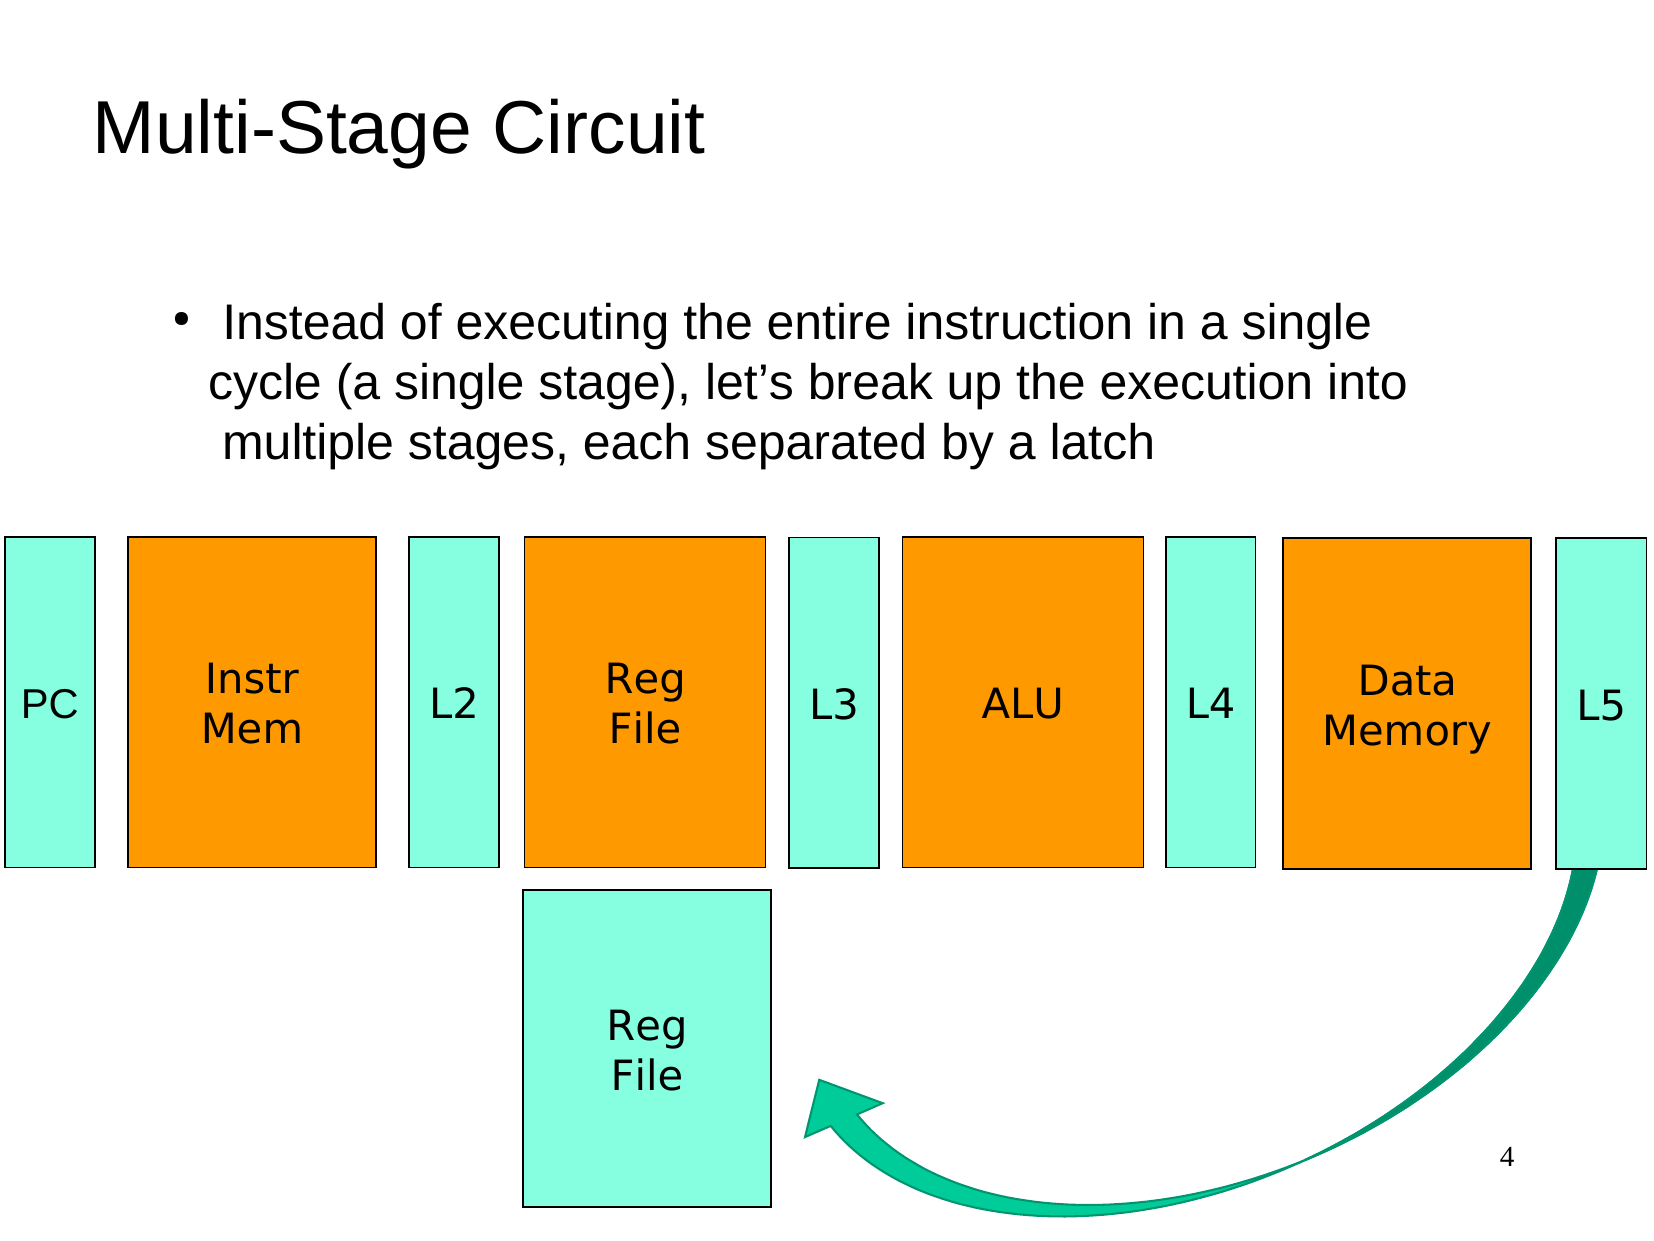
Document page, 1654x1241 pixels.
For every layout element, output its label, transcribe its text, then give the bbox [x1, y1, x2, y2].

text_box L4 [1165, 536, 1256, 868]
text_box PC [4, 536, 95, 868]
text_box Reg File [523, 890, 772, 1208]
text_box ALU [902, 536, 1144, 868]
text_box L5 [1556, 538, 1647, 869]
text_box Reg File [524, 536, 766, 868]
text_box L3 [789, 537, 879, 869]
text_box <number> [1184, 1129, 1530, 1213]
text_box L2 [408, 536, 500, 868]
text_box Data Memory [1283, 538, 1532, 869]
text_box <number> [1184, 1129, 1361, 1195]
text_box Instead of executing the entire instruction in a single cycle (a single stage), let’s break up the execution into multiple stages, each separated by a latch [158, 282, 1430, 897]
text_box Instr Mem [128, 536, 377, 868]
text_box Multi-Stage Circuit [77, 71, 721, 177]
